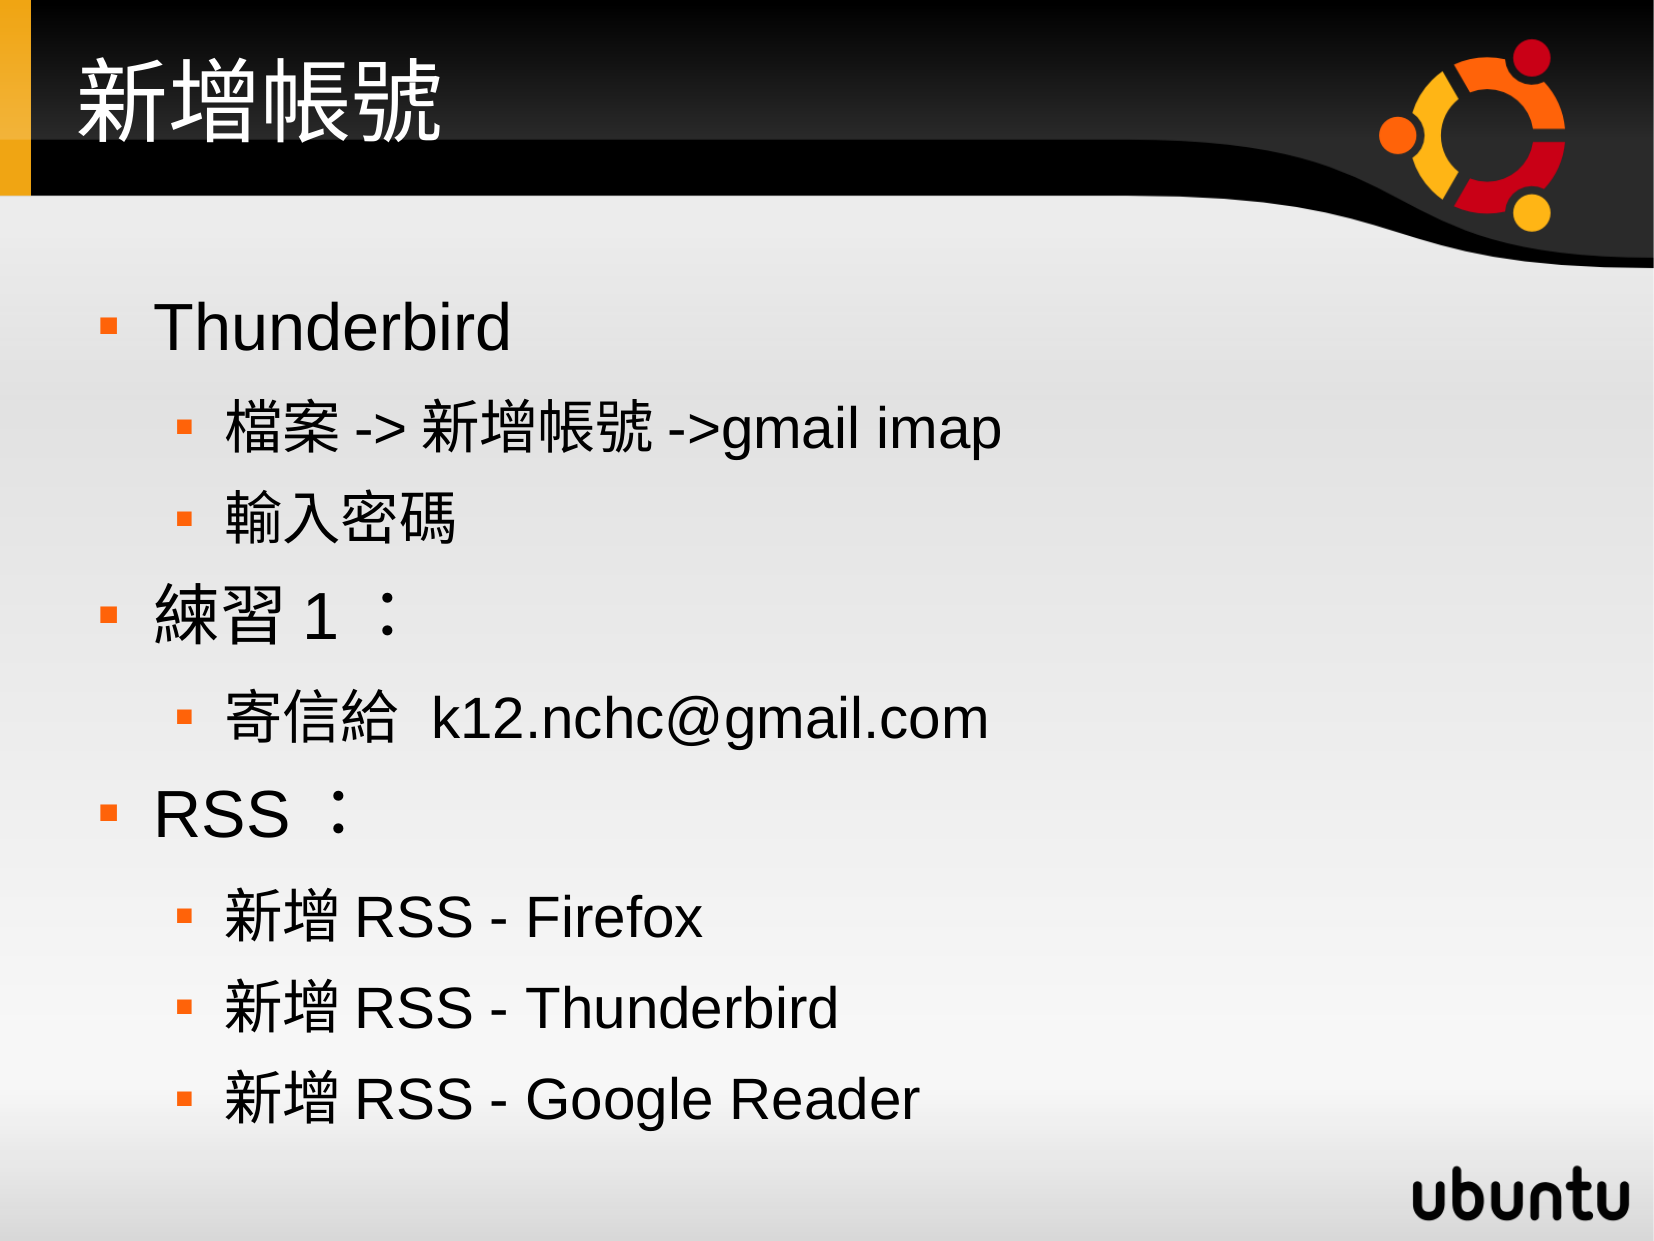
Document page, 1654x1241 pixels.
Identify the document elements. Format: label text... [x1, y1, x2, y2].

list Thunderbird 檔案->新增帳號->gmail imap 輸入密碼 練習1： 寄信給 k12.nchc@gmail.com RSS： 新增RSS - Firefox 新增RSS - Thunderbird 新增RSS - Google Reader [82, 290, 1571, 1134]
picture [0, 0, 1654, 1241]
title 新增帳號 [76, 7, 1565, 200]
